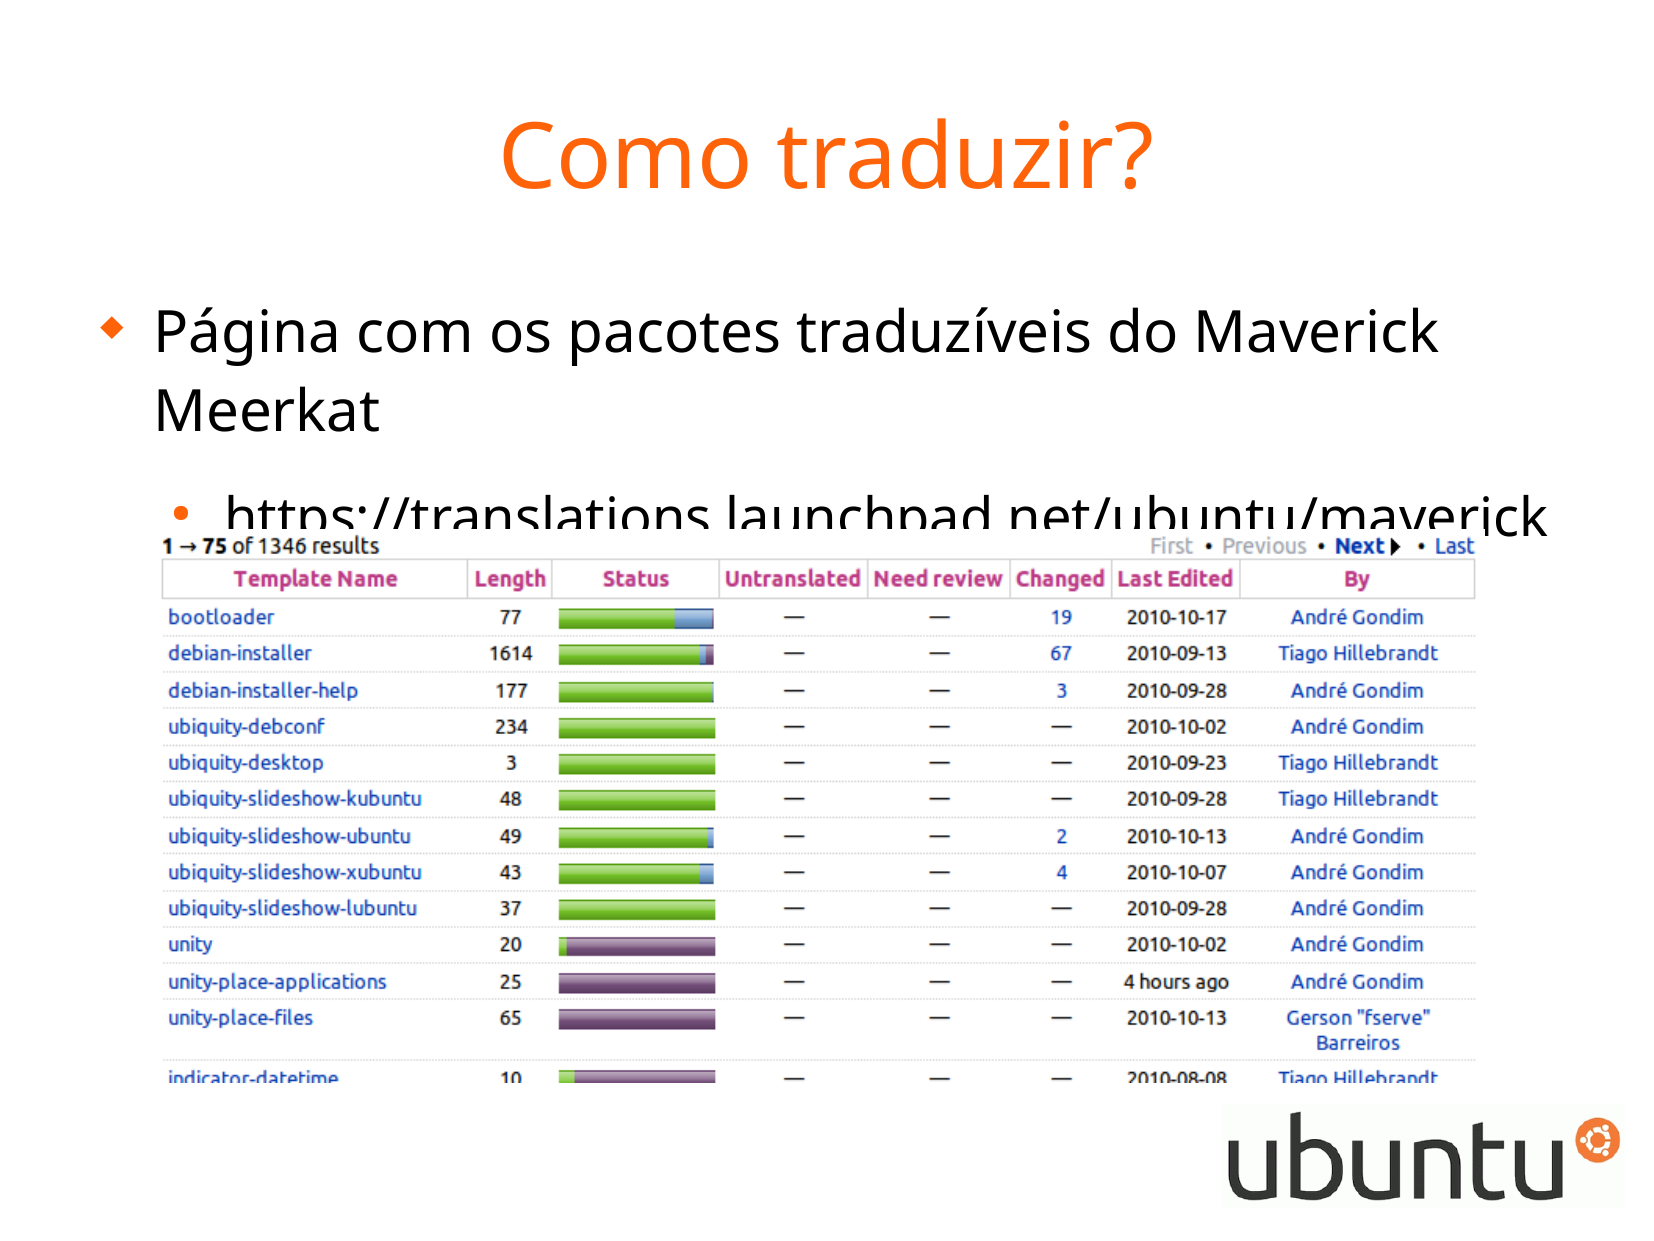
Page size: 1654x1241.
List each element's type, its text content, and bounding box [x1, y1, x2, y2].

title Como traduzir? [82, 56, 1571, 250]
list Página com os pacotes traduzíveis do Maverick Meerkat https://translations.launchpad.net/ubuntu/maverick [82, 290, 1571, 1109]
picture [1222, 1104, 1625, 1208]
picture [151, 529, 1485, 1083]
